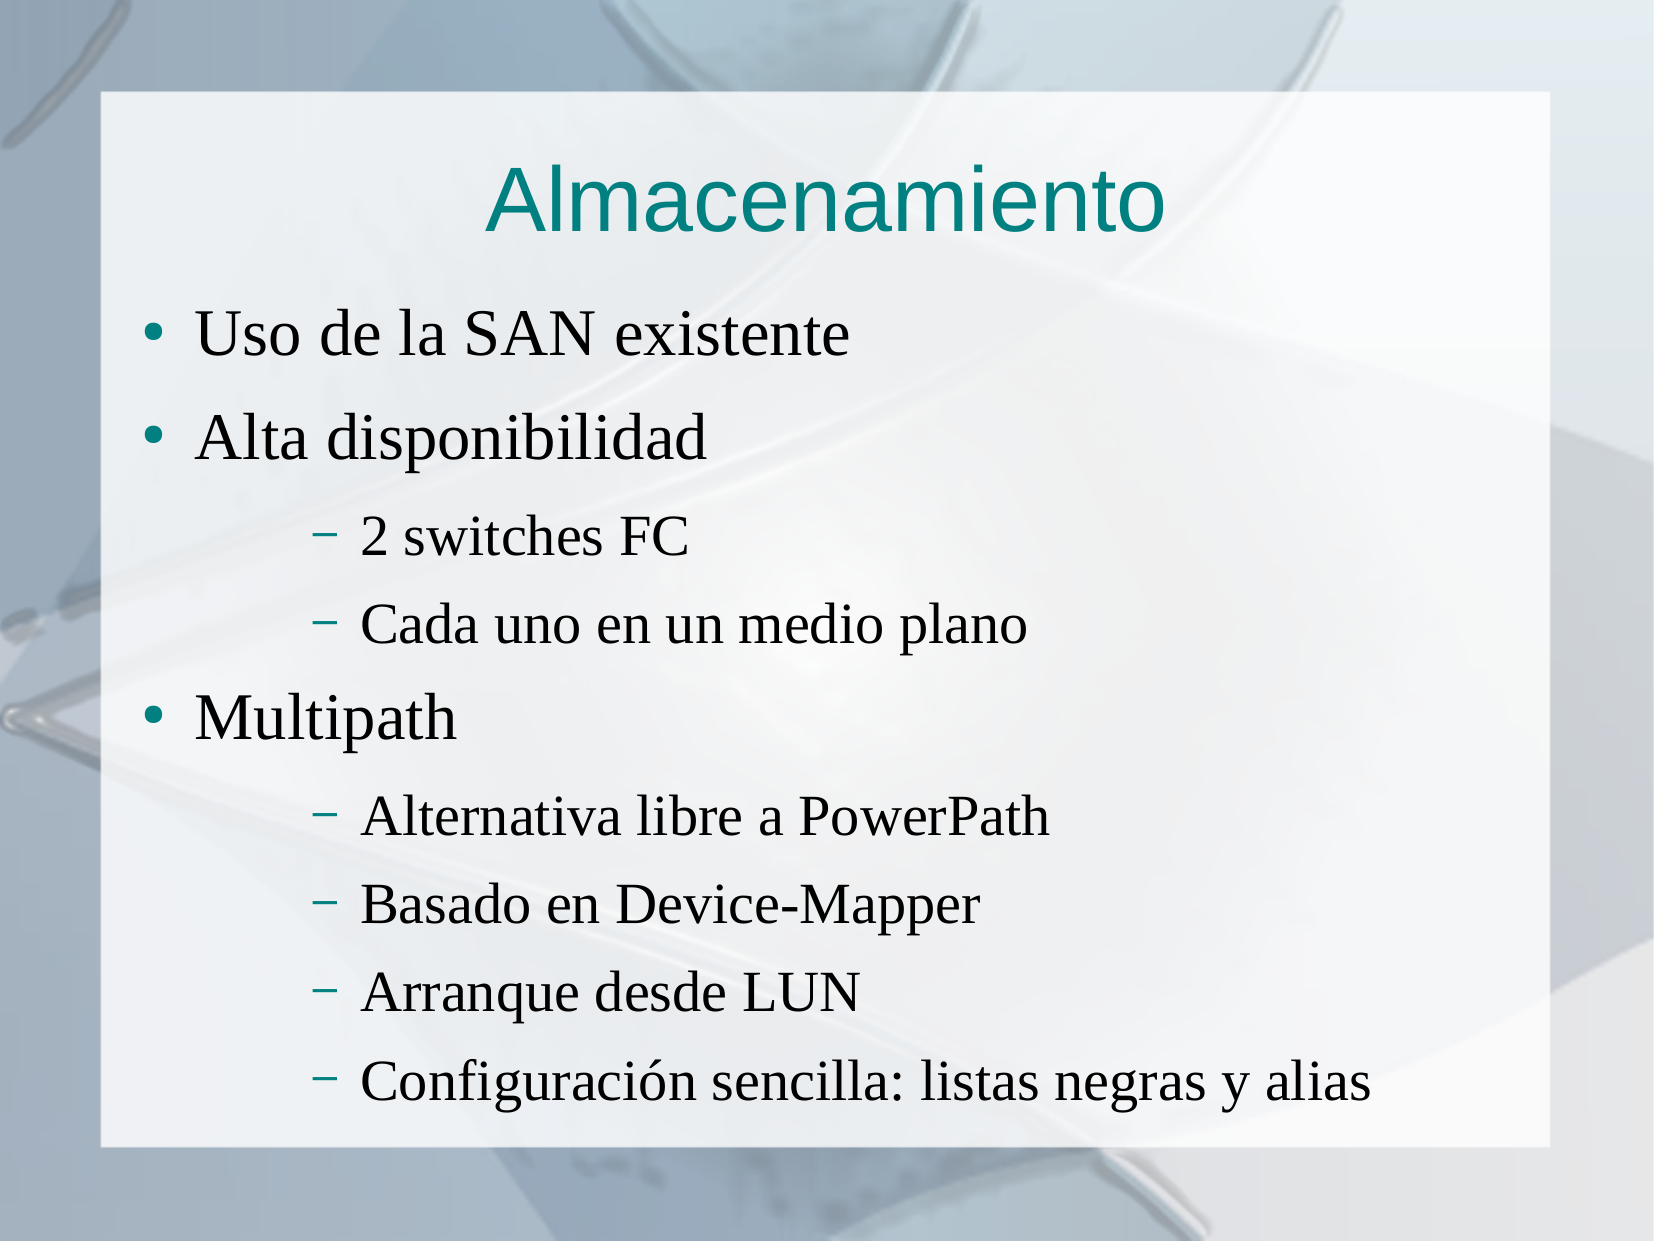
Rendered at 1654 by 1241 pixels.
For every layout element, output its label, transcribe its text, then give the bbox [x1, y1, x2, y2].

picture [0, 0, 1654, 1241]
title Almacenamiento [118, 104, 1536, 297]
list Uso de la SAN existente Alta disponibilidad 2 switches FC Cada uno en un medio plano Multipath Alternativa libre a PowerPath Basado en Device-Mapper Arranque desde LUN Configuración sencilla: listas negras y alias [124, 296, 1489, 1113]
